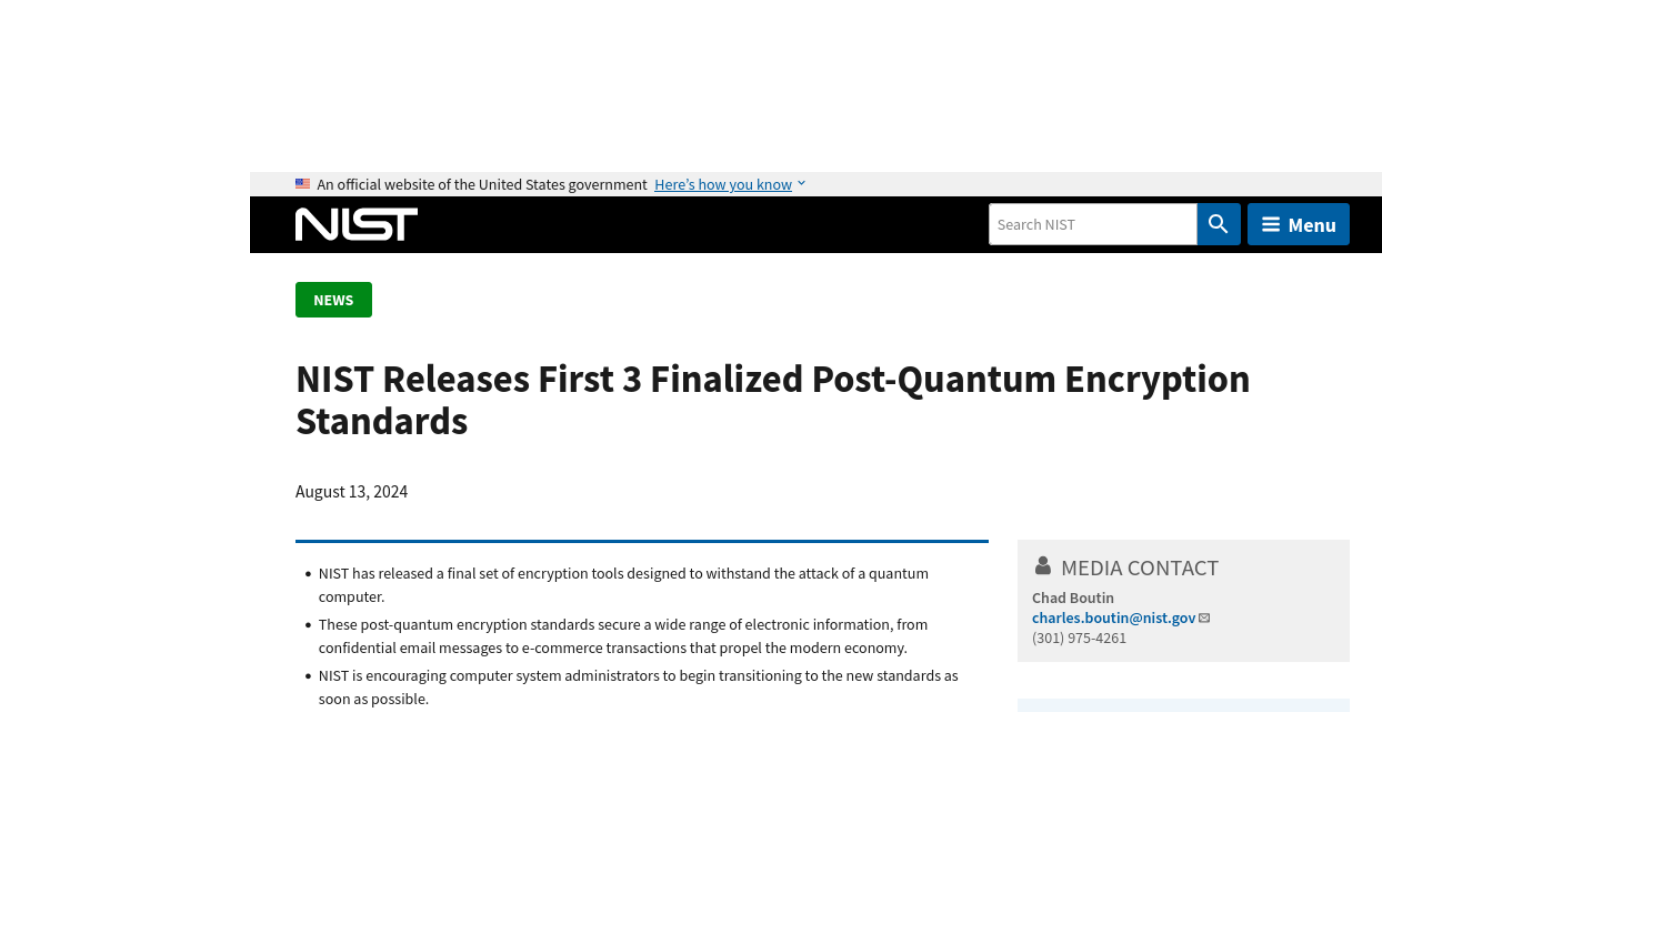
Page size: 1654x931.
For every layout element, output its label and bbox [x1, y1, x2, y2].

picture [250, 172, 1382, 712]
